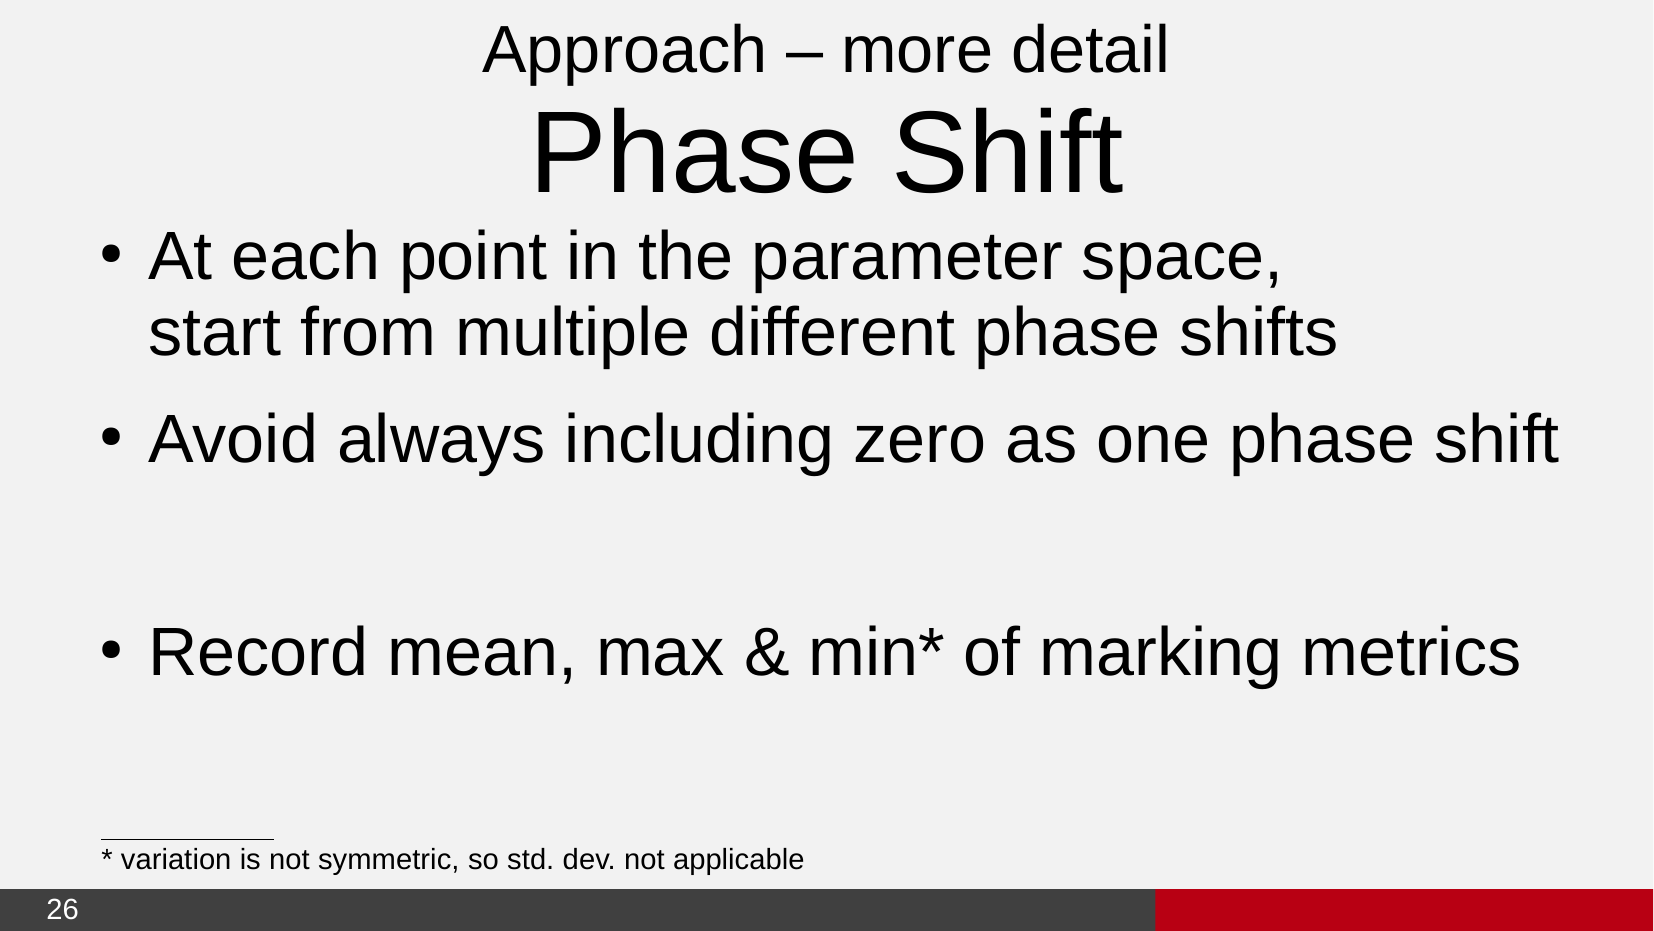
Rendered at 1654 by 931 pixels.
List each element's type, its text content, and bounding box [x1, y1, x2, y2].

text_box * variation is not symmetric, so std. dev. not applicable [86, 802, 833, 884]
list At each point in the parameter space, start from multiple different phase shifts Avoid always including zero as one phase shift Record mean, max & min* of marking metrics [82, 217, 1571, 757]
title Approach – more detail Phase Shift [82, 12, 1571, 217]
